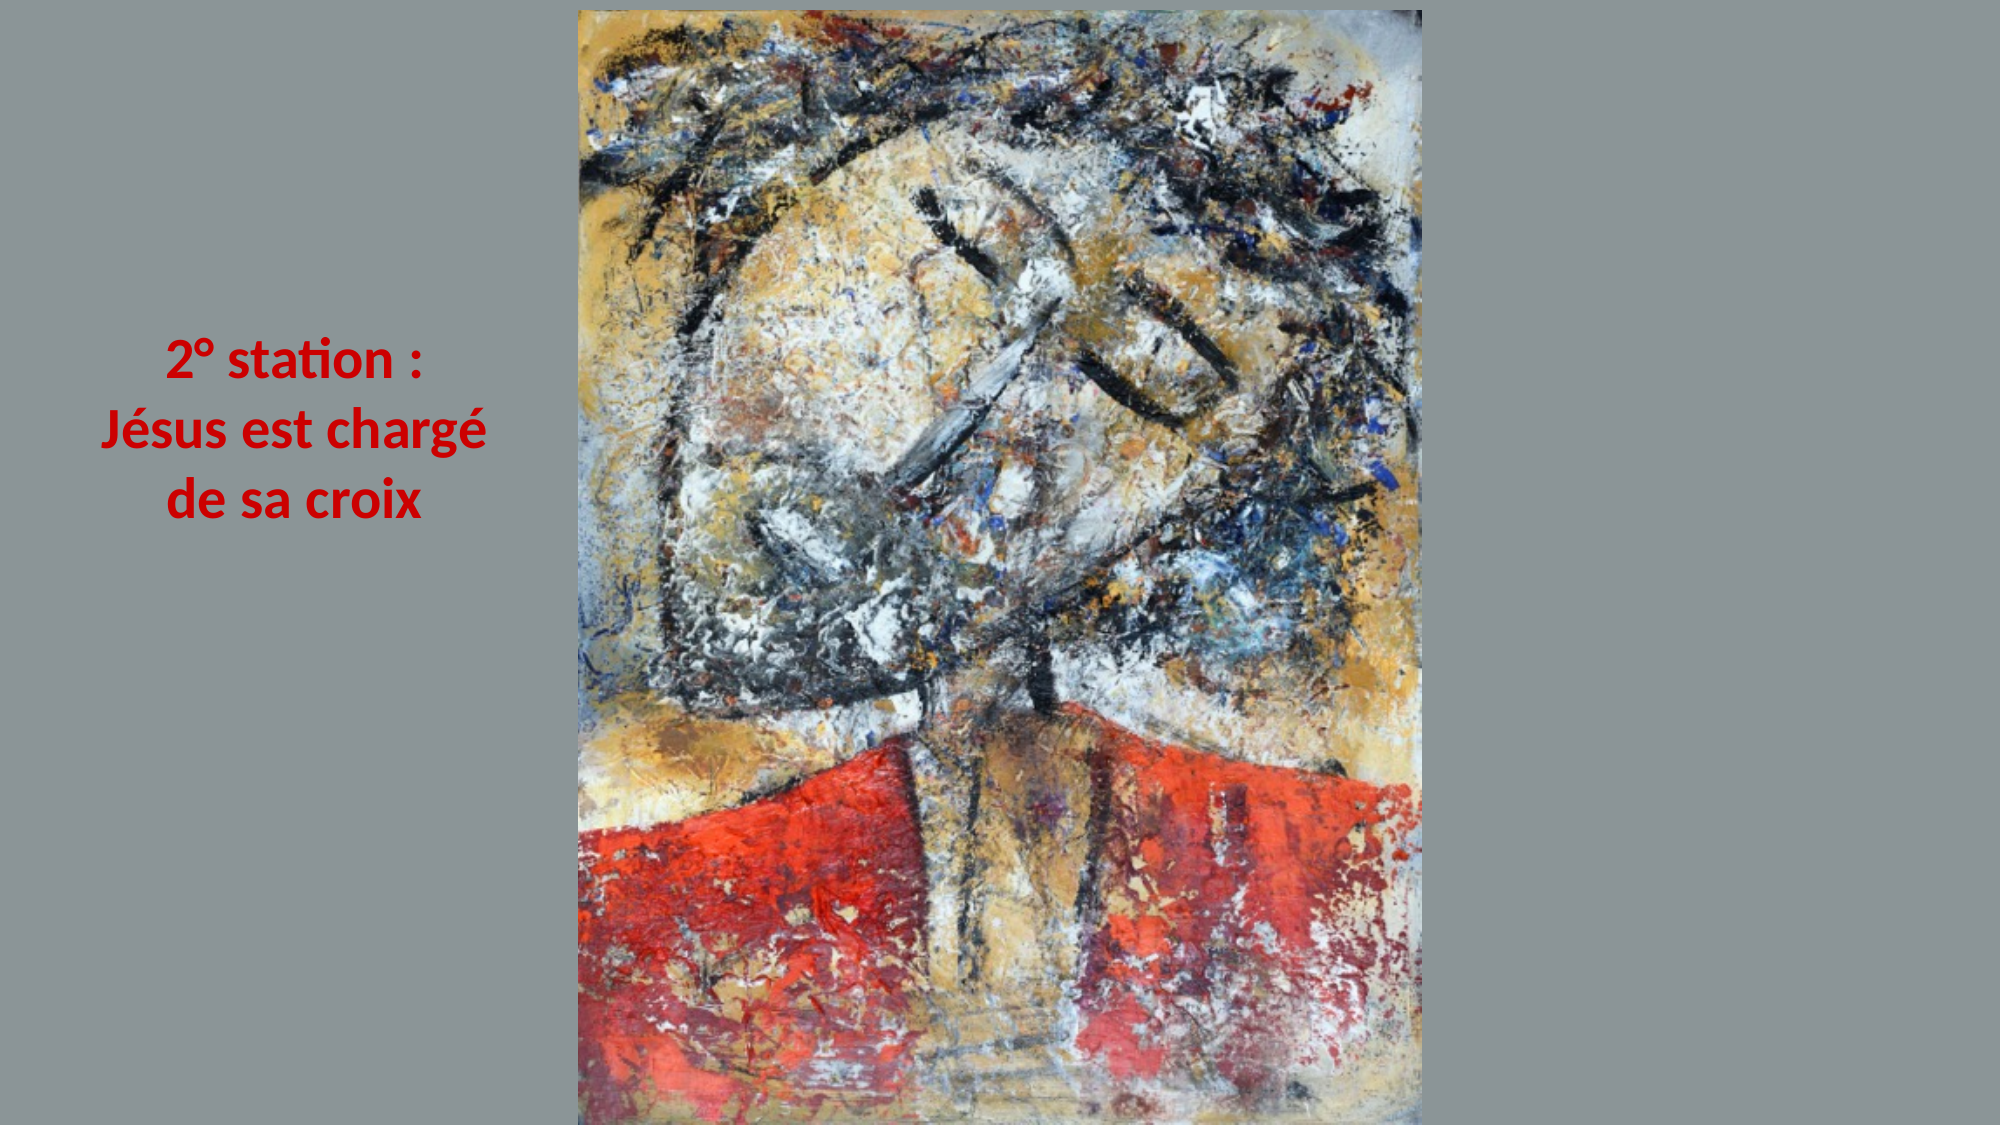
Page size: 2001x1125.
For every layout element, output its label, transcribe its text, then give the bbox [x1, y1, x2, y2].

picture [0, 0, 2000, 1125]
text_box 2° station : Jésus est chargé de sa croix [62, 312, 541, 541]
